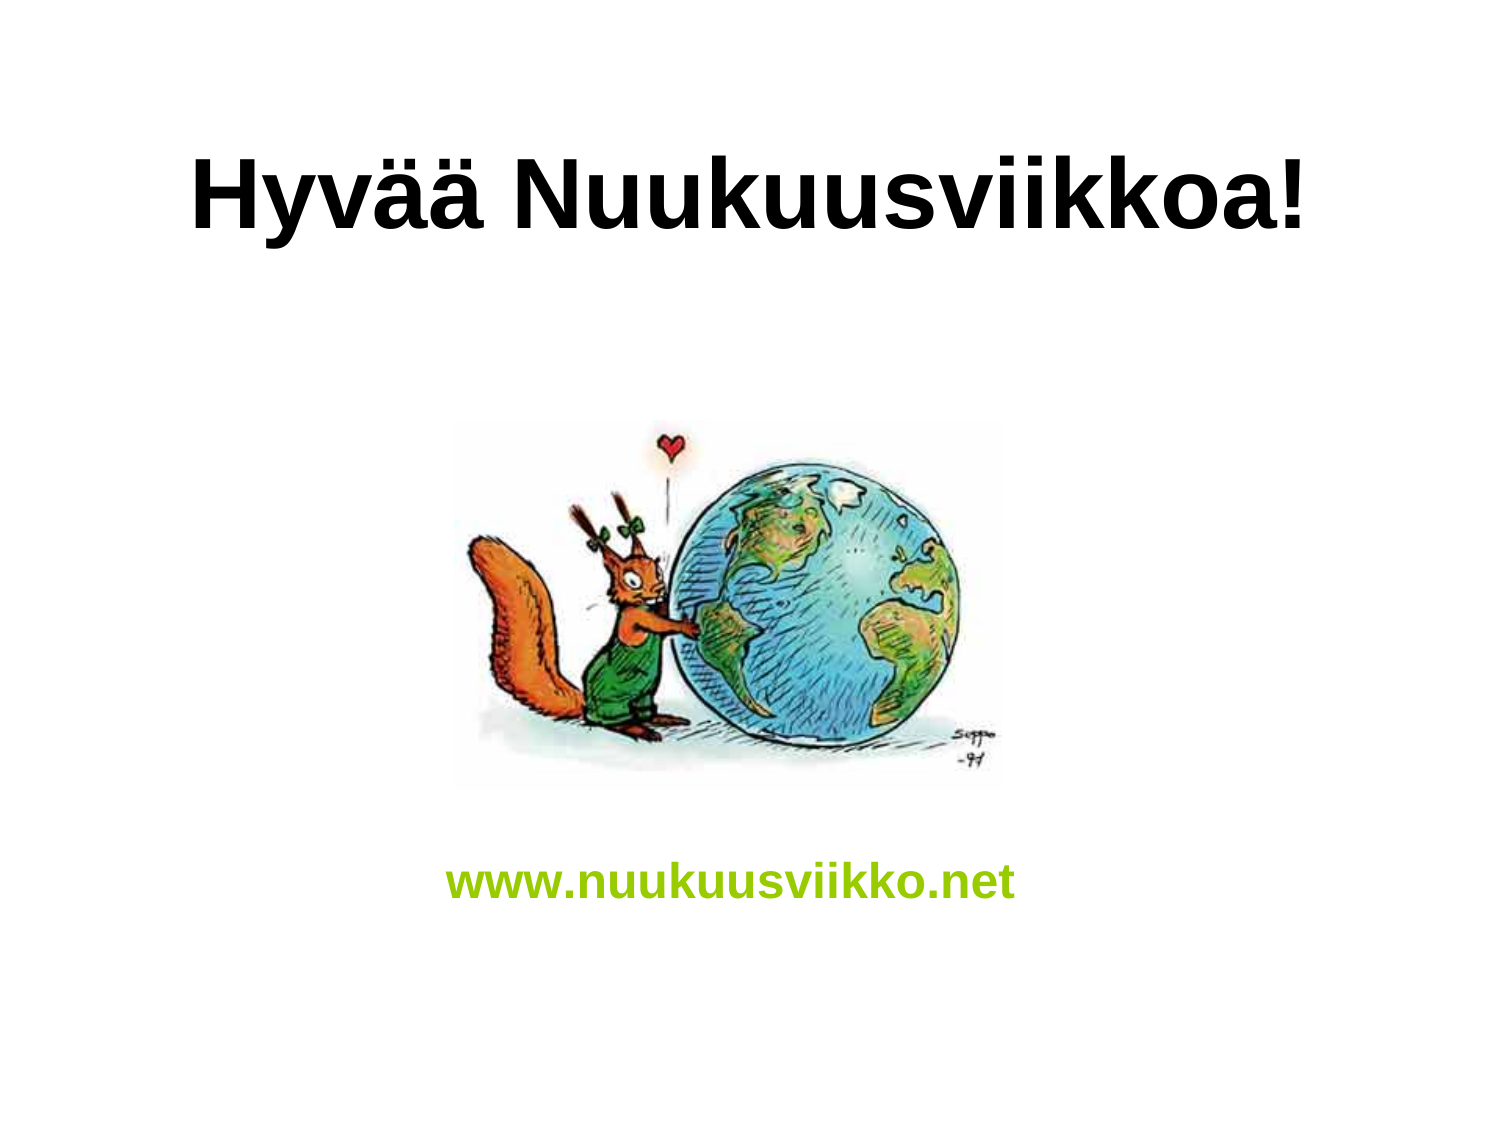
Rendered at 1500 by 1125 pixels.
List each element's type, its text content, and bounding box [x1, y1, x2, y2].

text_box www.nuukuusviikko.net [430, 846, 1081, 918]
title Hyvää Nuukuusviikkoa! [112, 99, 1388, 288]
picture [454, 420, 1002, 790]
